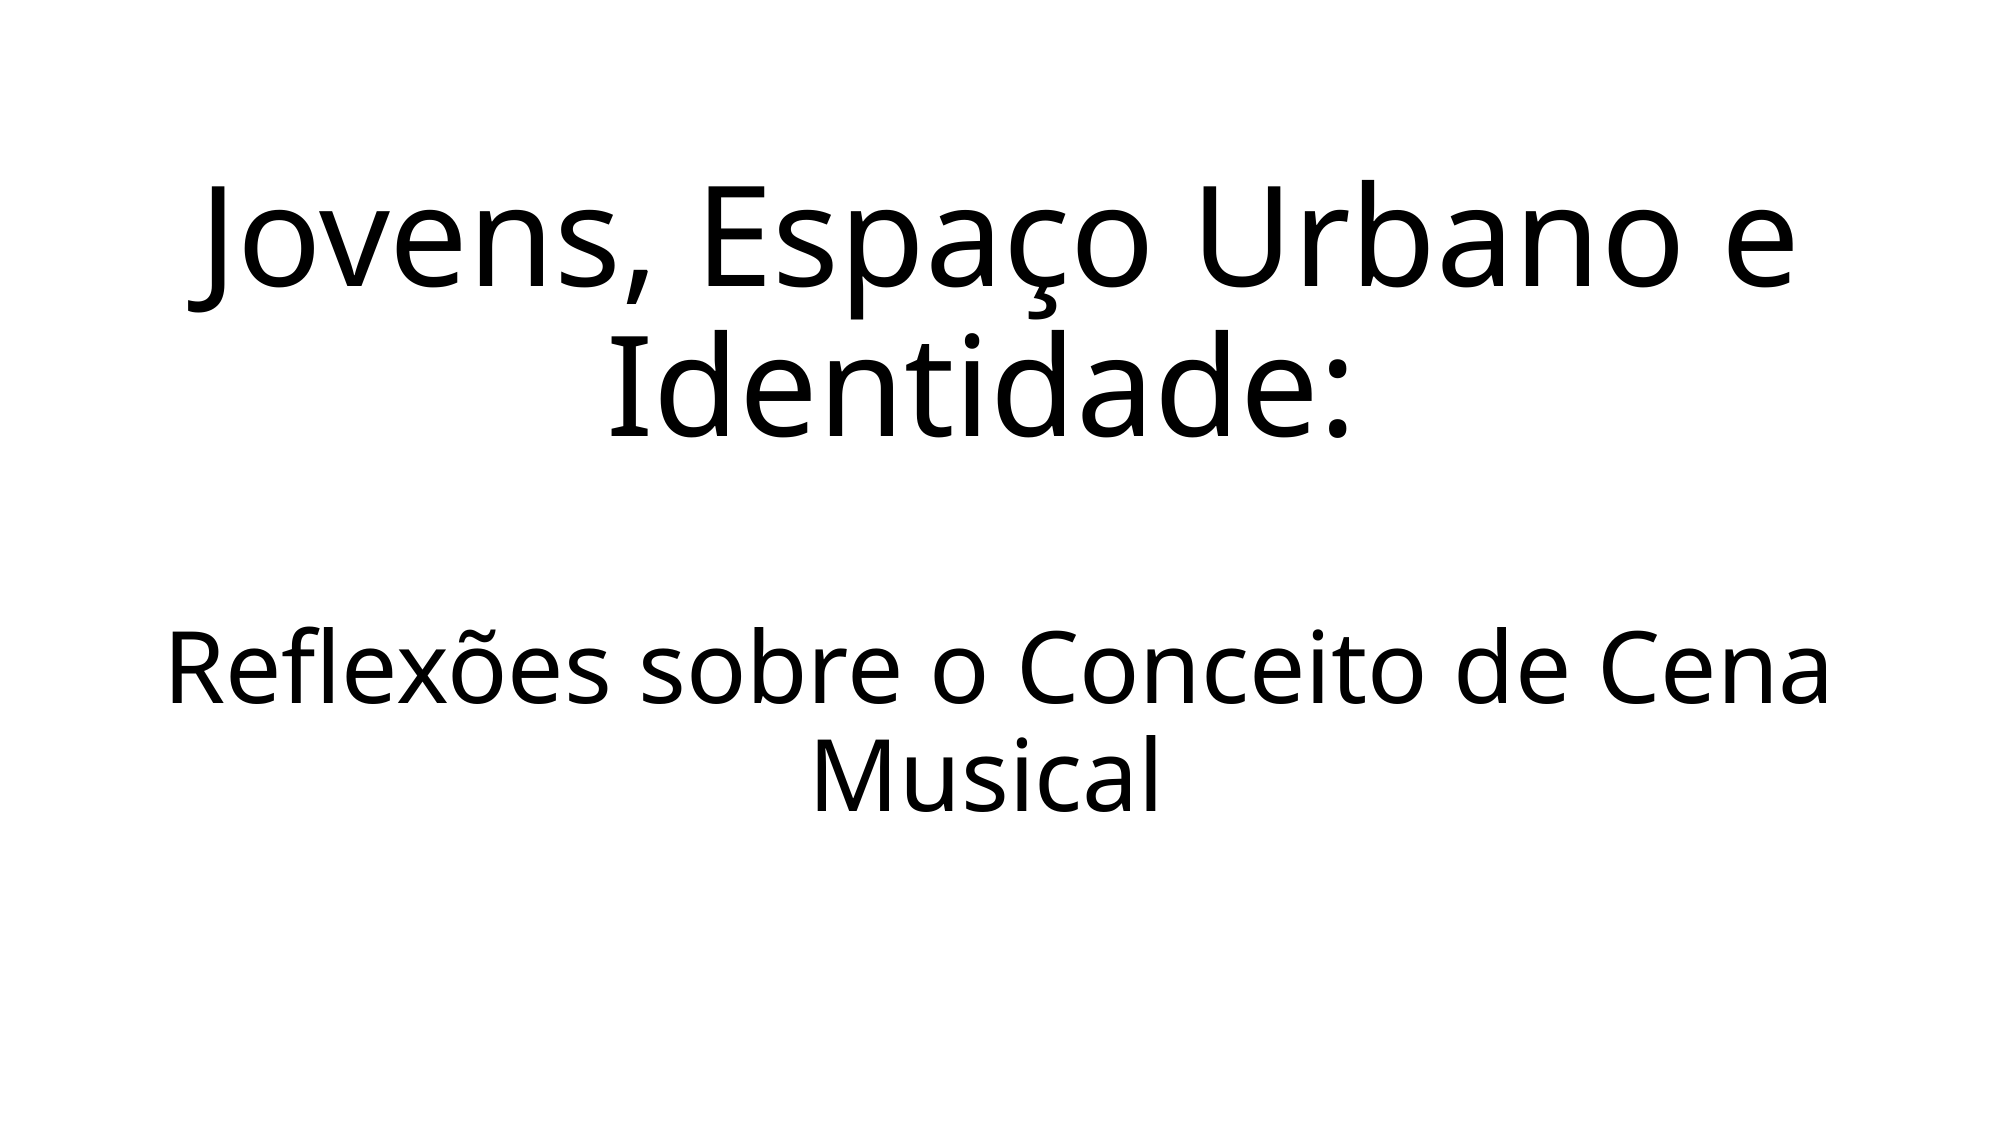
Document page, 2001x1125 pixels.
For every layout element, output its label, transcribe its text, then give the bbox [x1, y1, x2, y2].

title Jovens, Espaço Urbano e Identidade: Reflexões sobre o Conceito de Cena Musical [137, 59, 1863, 940]
